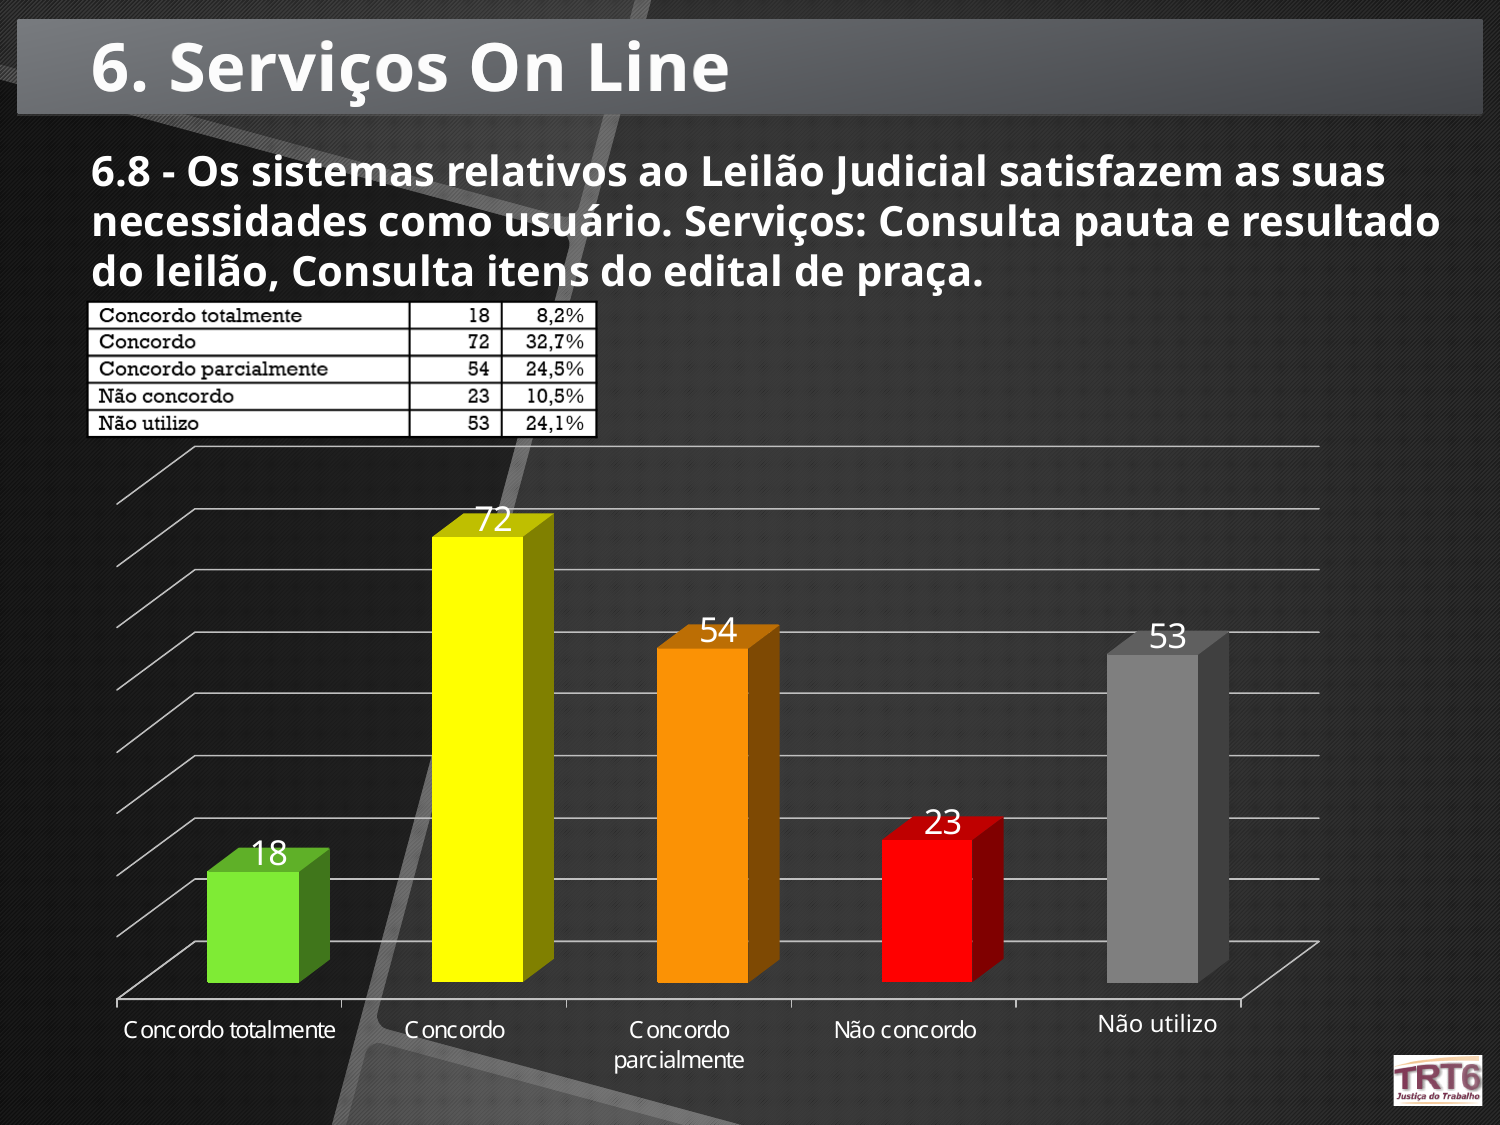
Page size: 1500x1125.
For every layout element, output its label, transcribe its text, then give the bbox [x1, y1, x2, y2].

chart [60, 415, 1390, 1123]
text_box [18, 19, 1482, 114]
text_box 6.8 - Os sistemas relativos ao Leilão Judicial satisfazem as suas necessidades como usuário. Serviços: Consulta pauta e resultado do leilão, Consulta itens do edital de praça. [76, 137, 1471, 303]
text_box Não utilizo [1082, 1001, 1235, 1047]
picture [1393, 1055, 1483, 1106]
picture [86, 303, 599, 448]
text_box 6. Serviços On Line [77, 18, 1500, 113]
